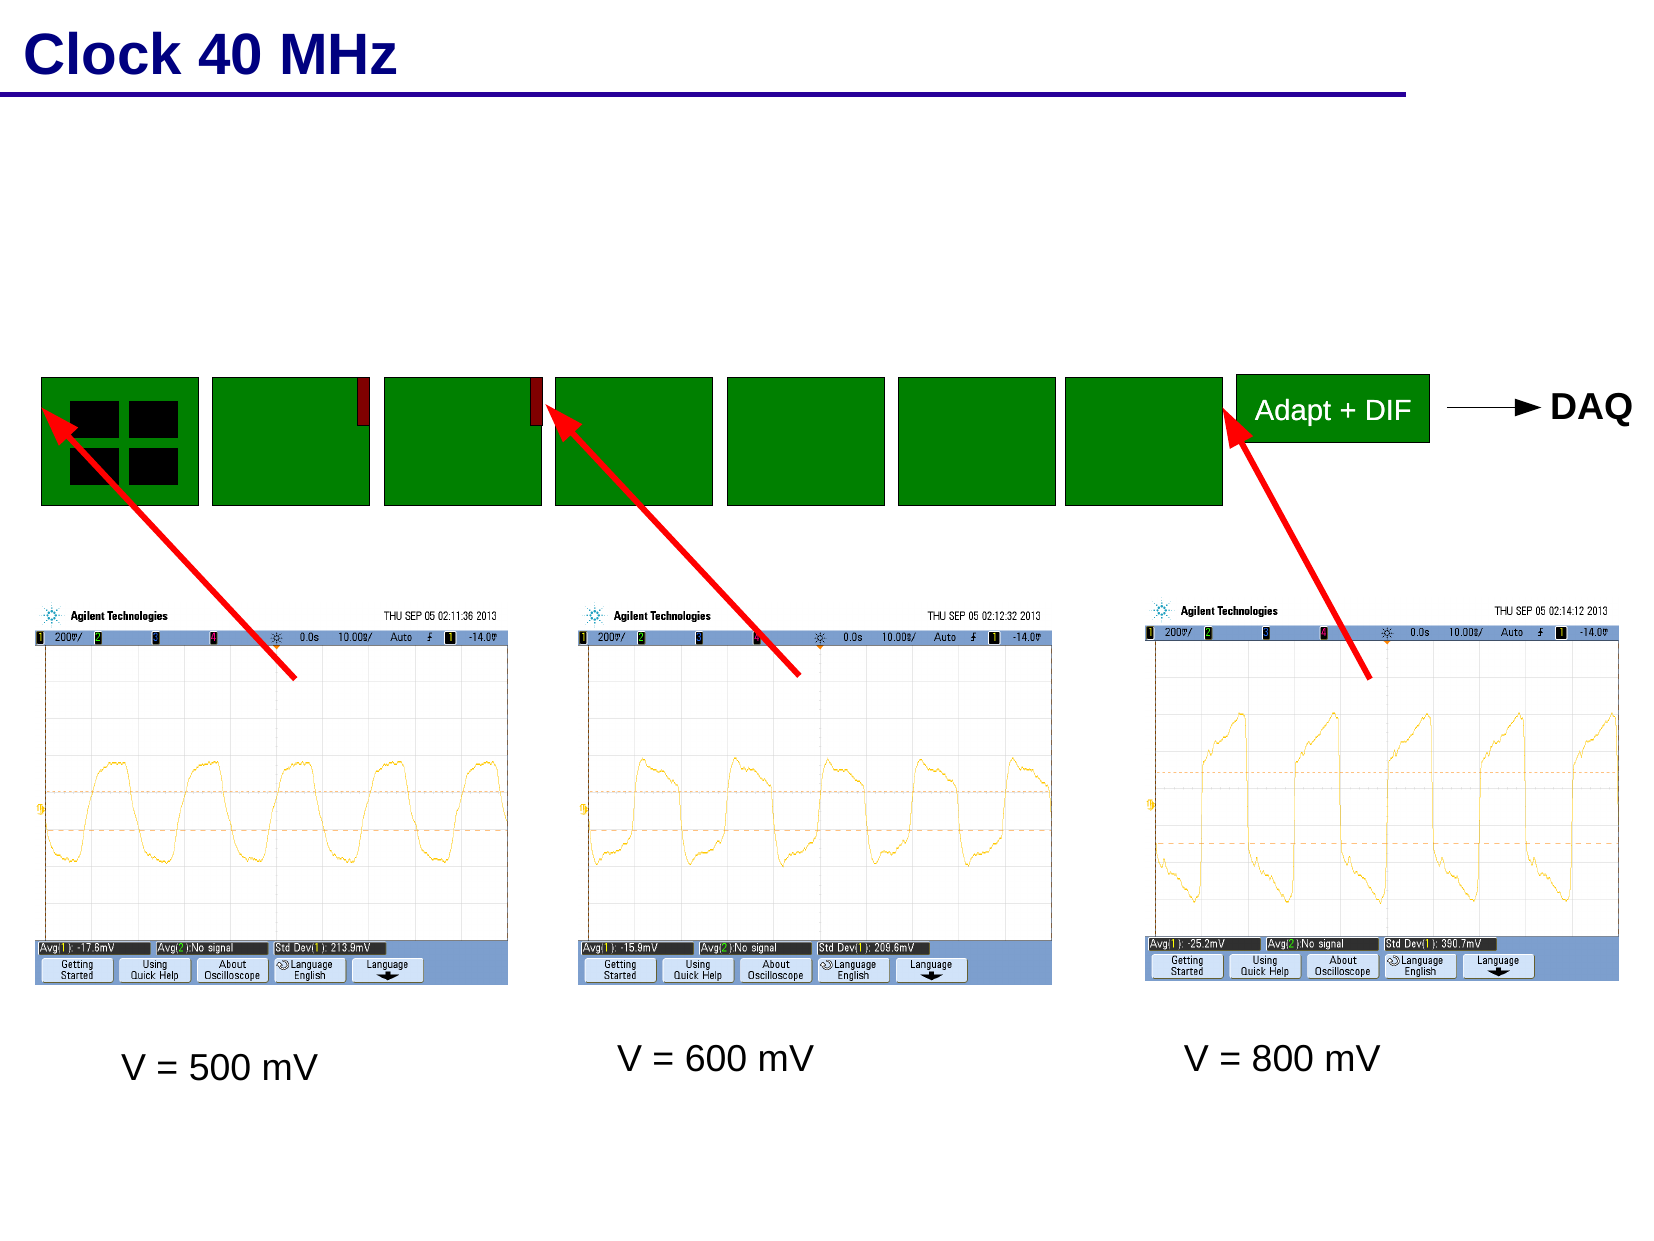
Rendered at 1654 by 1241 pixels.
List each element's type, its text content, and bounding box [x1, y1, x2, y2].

text_box [384, 377, 543, 506]
text_box V = 600 mV [602, 1029, 993, 1087]
text_box [212, 377, 370, 506]
text_box V = 500 mV [106, 1039, 497, 1097]
picture [578, 602, 1052, 986]
picture [35, 602, 508, 986]
text_box [41, 377, 199, 506]
text_box V = 800 mV [1169, 1029, 1560, 1087]
text_box [727, 377, 885, 506]
title Clock 40 MHz [23, 13, 1512, 95]
text_box [1245, 434, 1430, 443]
text_box [1236, 374, 1430, 422]
text_box [555, 428, 635, 506]
text_box [41, 409, 128, 506]
text_box Adapt + DIF [1240, 386, 1447, 434]
text_box [1065, 377, 1223, 506]
text_box DAQ [1535, 377, 1654, 447]
text_box [555, 377, 713, 506]
picture [1145, 597, 1619, 981]
text_box [898, 377, 1056, 506]
